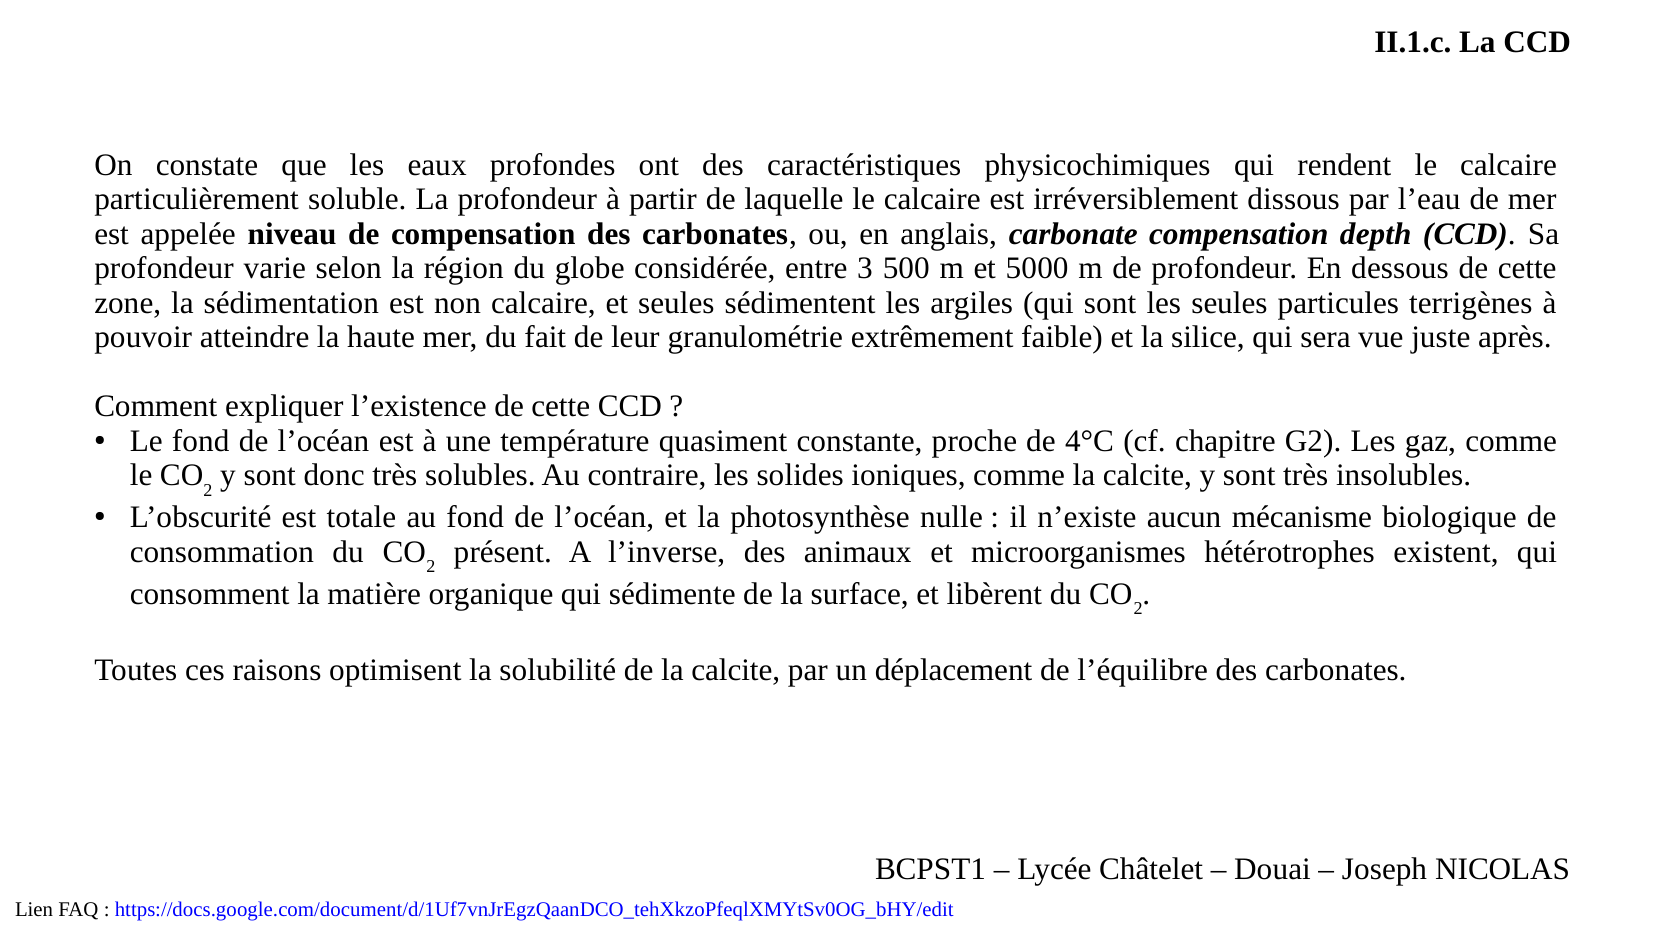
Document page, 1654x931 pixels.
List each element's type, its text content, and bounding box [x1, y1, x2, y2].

text_box BCPST1 – Lycée Châtelet – Douai – Joseph NICOLAS [637, 832, 1571, 905]
text_box On constate que les eaux profondes ont des caractéristiques physicochimiques qui rendent le calcaire particulièrement soluble. La profondeur à partir de laquelle le calcaire est irréversiblement dissous par l’eau de mer est appelée niveau de compensation des carbonates, ou, en anglais, carbonate compensation depth (CCD). Sa profondeur varie selon la région du globe considérée, entre 3 500 m et 5000 m de profondeur. En dessous de cette zone, la sédimentation est non calcaire, et seules sédimentent les argiles (qui sont les seules particules terrigènes à pouvoir atteindre la haute mer, du fait de leur granulométrie extrêmement faible) et la silice, qui sera vue juste après. Comment expliquer l’existence de cette CCD ? Le fond de l’océan est à une température quasiment constante, proche de 4°C (cf. chapitre G2). Les gaz, comme le CO2 y sont donc très solubles. Au contraire, les solides ioniques, comme la calcite, y sont très insolubles. L’obscurité est totale au fond de l’océan, et la photosynthèse nulle : il n’existe aucun mécanisme biologique de consommation du CO2 présent. A l’inverse, des animaux et microorganismes hétérotrophes existent, qui consomment la matière organique qui sédimente de la surface, et libèrent du CO2. Toutes ces raisons optimisent la solubilité de la calcite, par un déplacement de l’équilibre des carbonates. [94, 147, 1560, 729]
text_box II.1.c. La CCD [637, 5, 1572, 78]
text_box Lien FAQ : https://docs.google.com/document/d/1Uf7vnJrEgzQaanDCO_tehXkzoPfeqlXMYtSv0OG_bHY/edit [0, 897, 993, 931]
